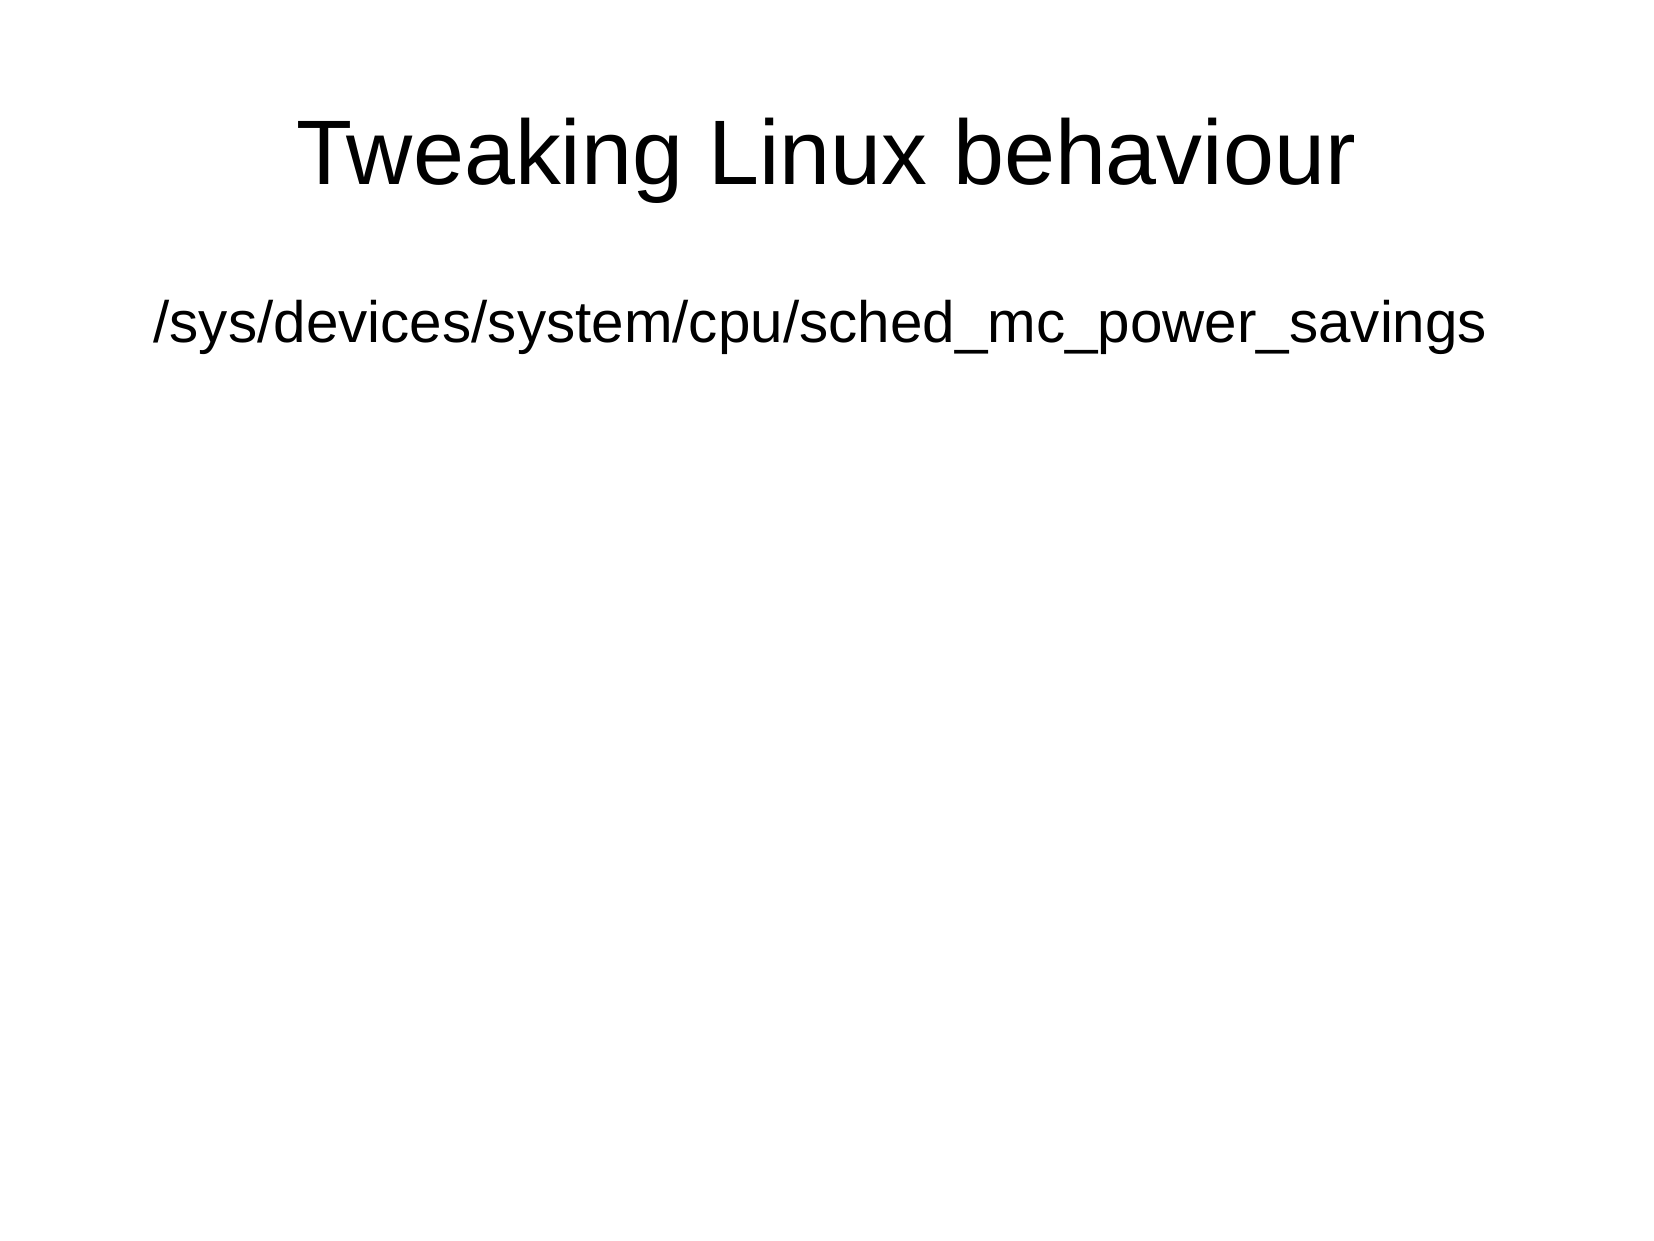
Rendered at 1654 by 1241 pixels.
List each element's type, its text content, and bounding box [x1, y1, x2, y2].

title Tweaking Linux behaviour [82, 49, 1571, 257]
list /sys/devices/system/cpu/sched_mc_power_savings [82, 290, 1571, 1109]
